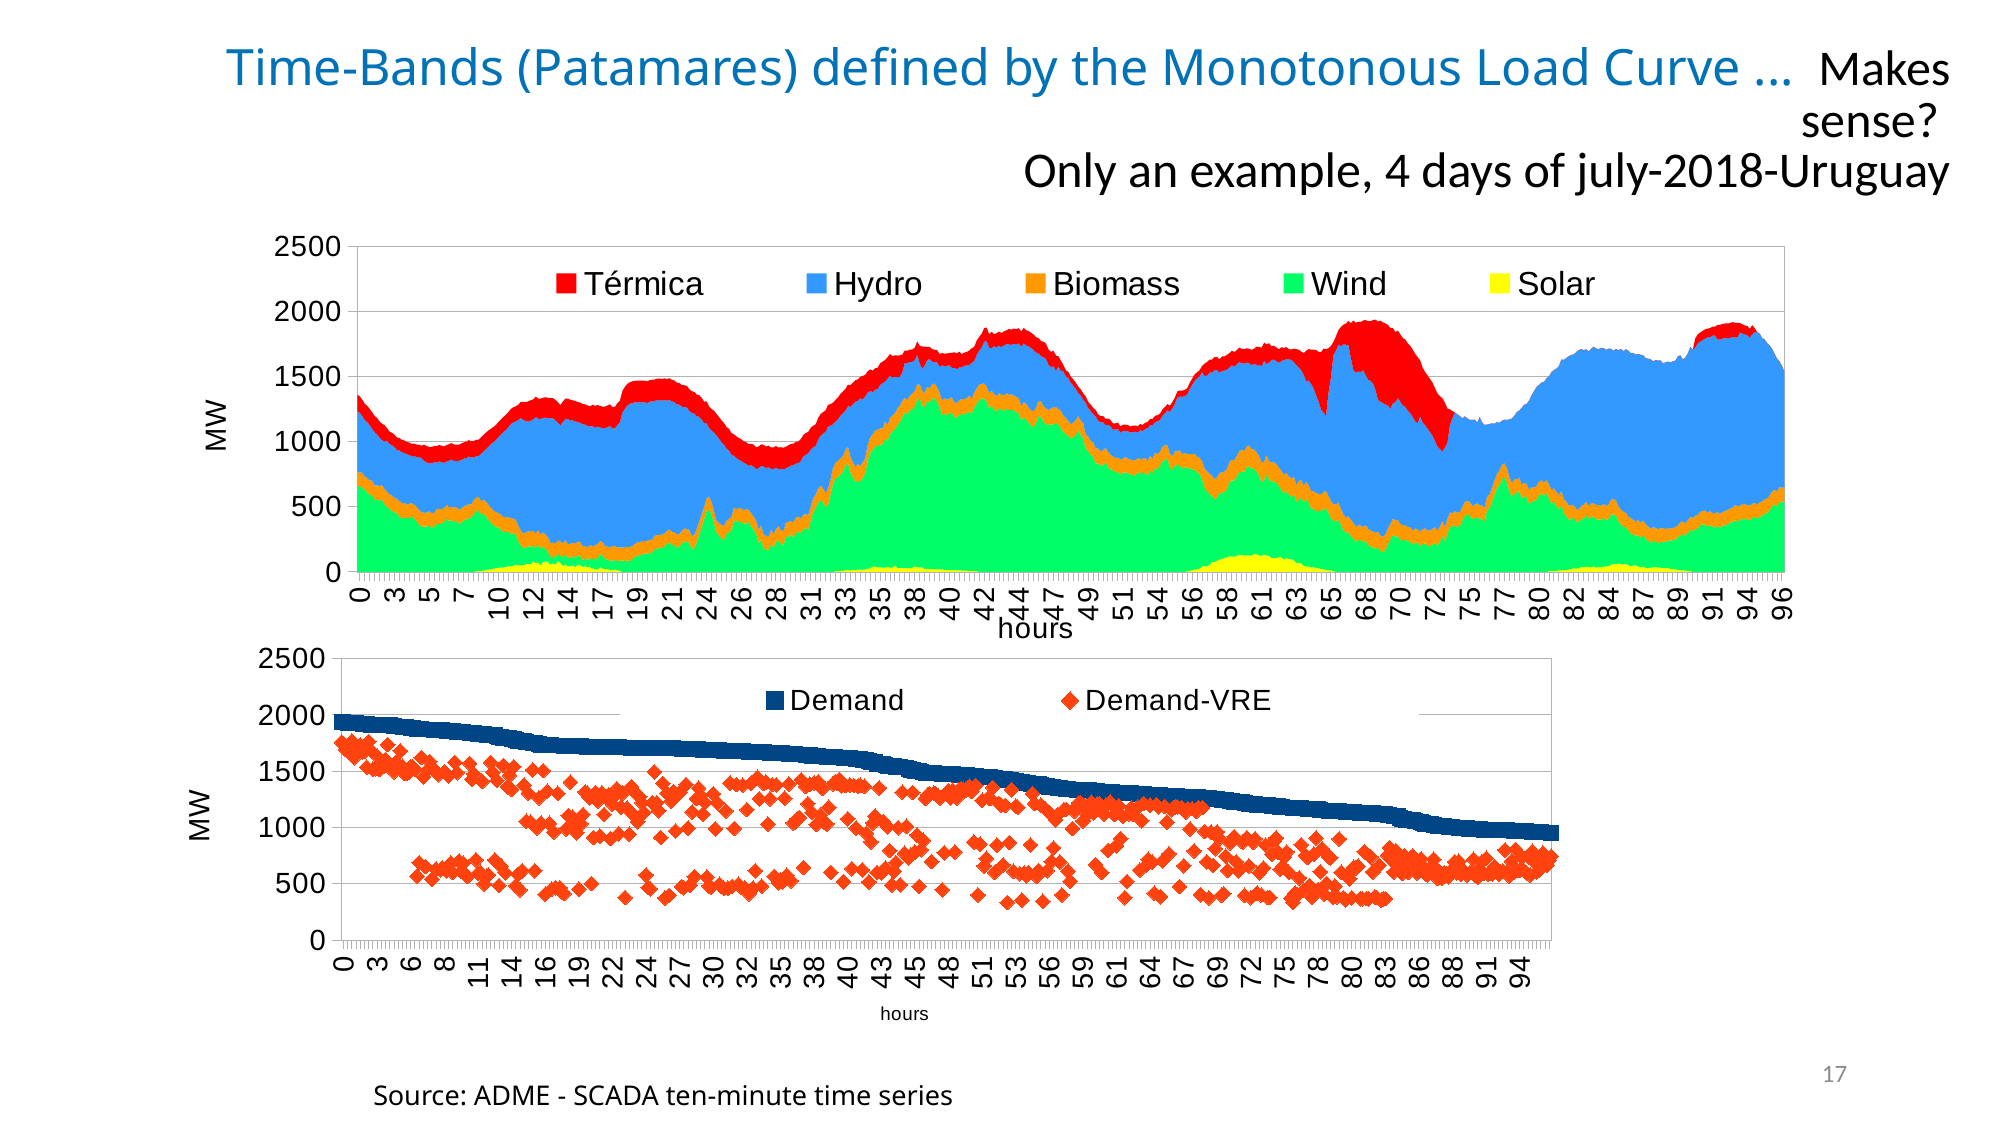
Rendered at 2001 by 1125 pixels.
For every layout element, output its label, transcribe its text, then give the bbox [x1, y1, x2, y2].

chart [147, 222, 1828, 1056]
text_box Source: ADME - SCADA ten-minute time series [358, 1069, 1490, 1125]
title Time-Bands (Patamares) defined by the Monotonous Load Curve ... Makes sense? Only an example, 4 days of july-2018-Uruguay [136, 11, 1951, 221]
